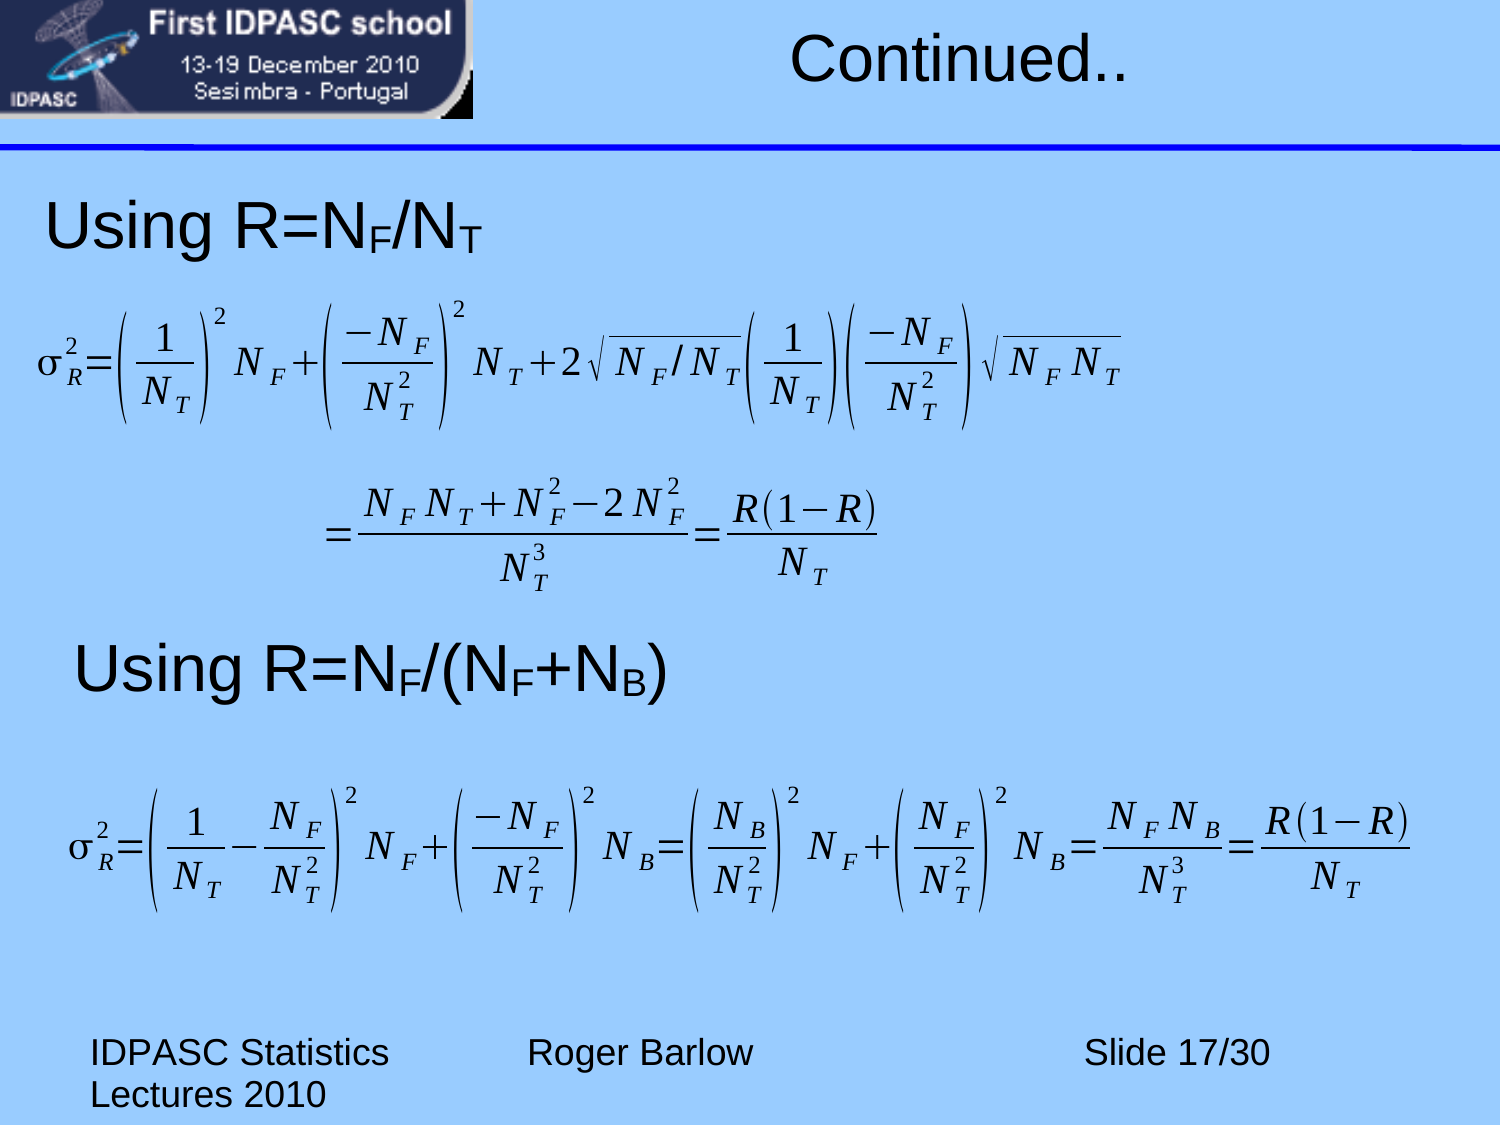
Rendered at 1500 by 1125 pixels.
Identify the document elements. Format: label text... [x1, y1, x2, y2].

chart [60, 781, 1419, 916]
chart [29, 295, 1125, 433]
list Using R=NF/NT [29, 177, 689, 295]
chart [265, 472, 886, 598]
picture [0, 0, 473, 119]
list Using R=NF/(NF+NB) [59, 620, 718, 1125]
title Continued.. [501, 7, 1418, 111]
list Using R=NF/NT [29, 433, 689, 925]
